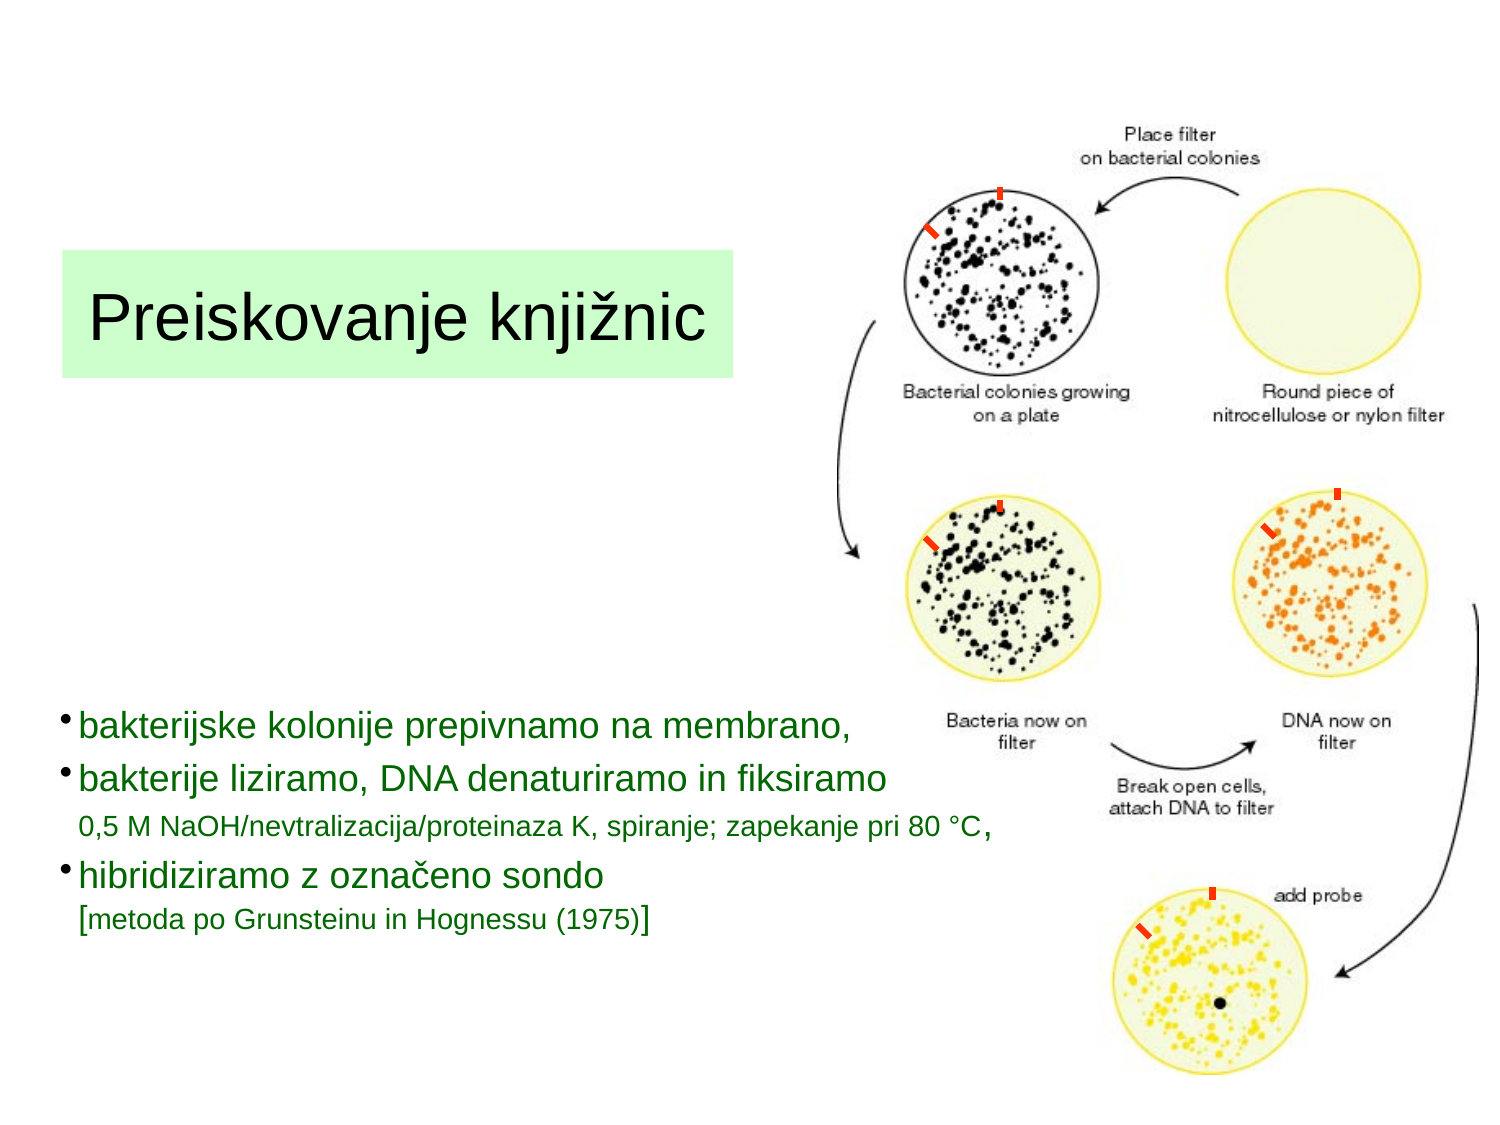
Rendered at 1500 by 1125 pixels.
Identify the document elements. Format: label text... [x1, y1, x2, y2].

picture [837, 124, 1479, 1075]
title Preiskovanje knjižnic [62, 249, 734, 378]
list bakterijske kolonije prepivnamo na membrano, bakterije liziramo, DNA denaturiramo in fiksiramo 0,5 M NaOH/nevtralizacija/proteinaza K, spiranje; zapekanje pri 80 °C, hibridiziramo z označeno sondo [metoda po Grunsteinu in Hognessu (1975)] [44, 693, 1025, 1007]
